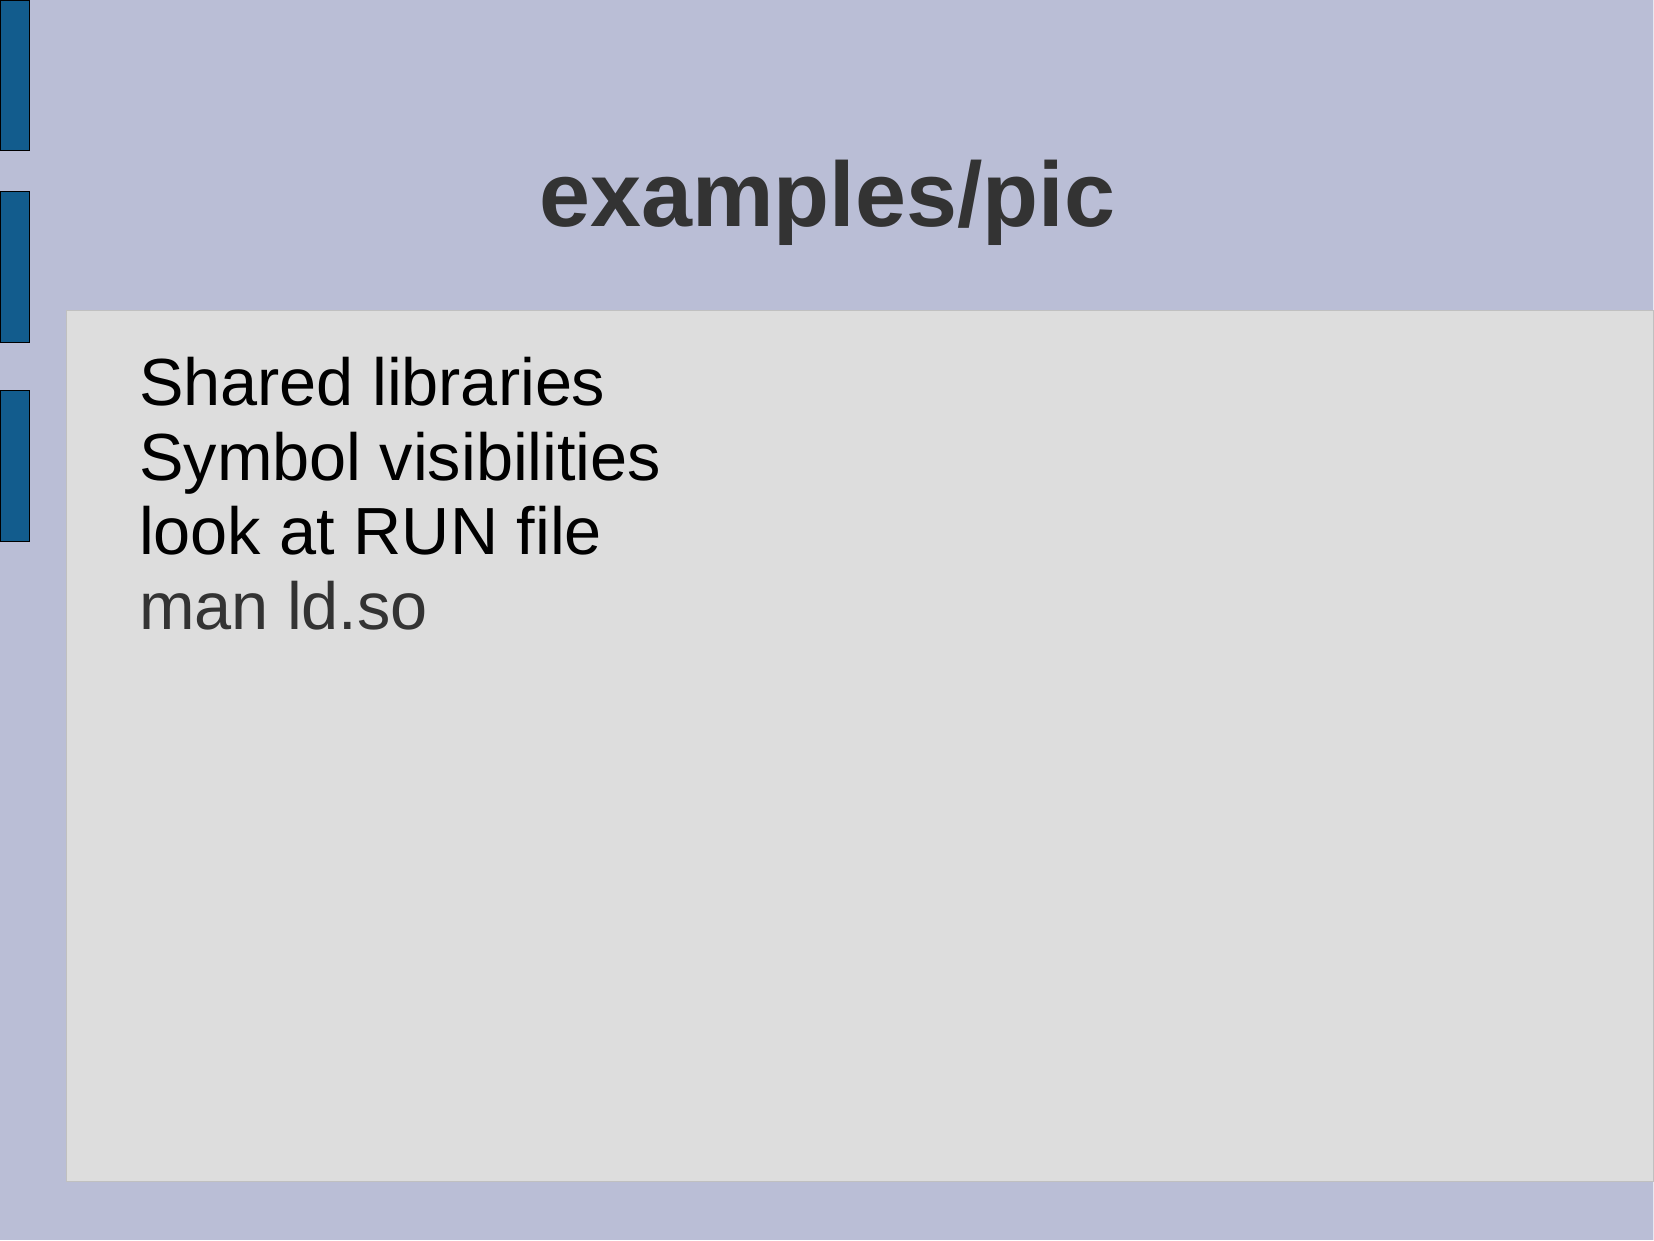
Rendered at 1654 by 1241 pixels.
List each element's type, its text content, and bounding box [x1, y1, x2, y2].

title examples/pic [121, 98, 1534, 291]
list Shared libraries Symbol visibilities look at RUN file man ld.so [121, 344, 1534, 1112]
